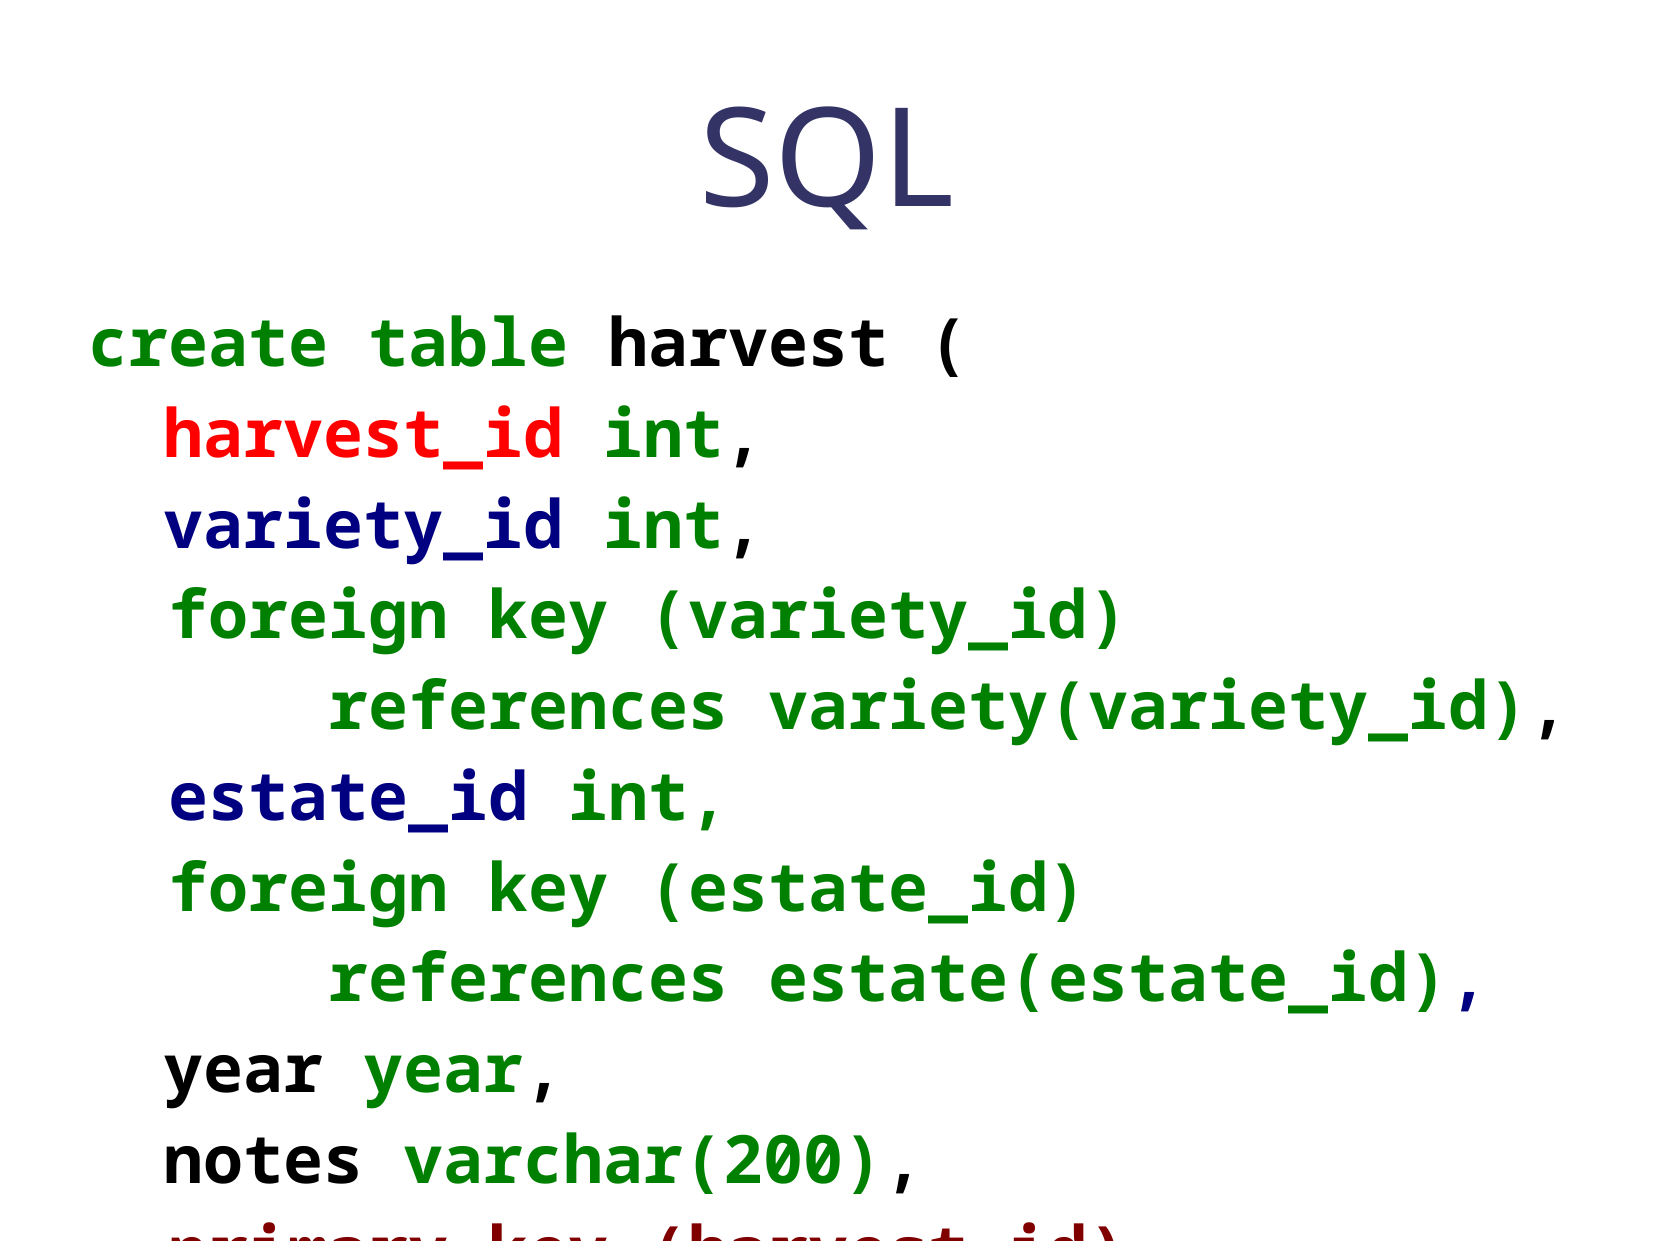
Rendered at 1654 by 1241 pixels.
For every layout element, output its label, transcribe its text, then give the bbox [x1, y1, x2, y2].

title SQL [82, 56, 1571, 250]
subtitle create table harvest ( harvest_id int, variety_id int, foreign key (variety_id) references variety(variety_id), estate_id int, foreign key (estate_id) references estate(estate_id), year year, notes varchar(200), primary key (harvest_id), ); [88, 295, 1577, 1241]
